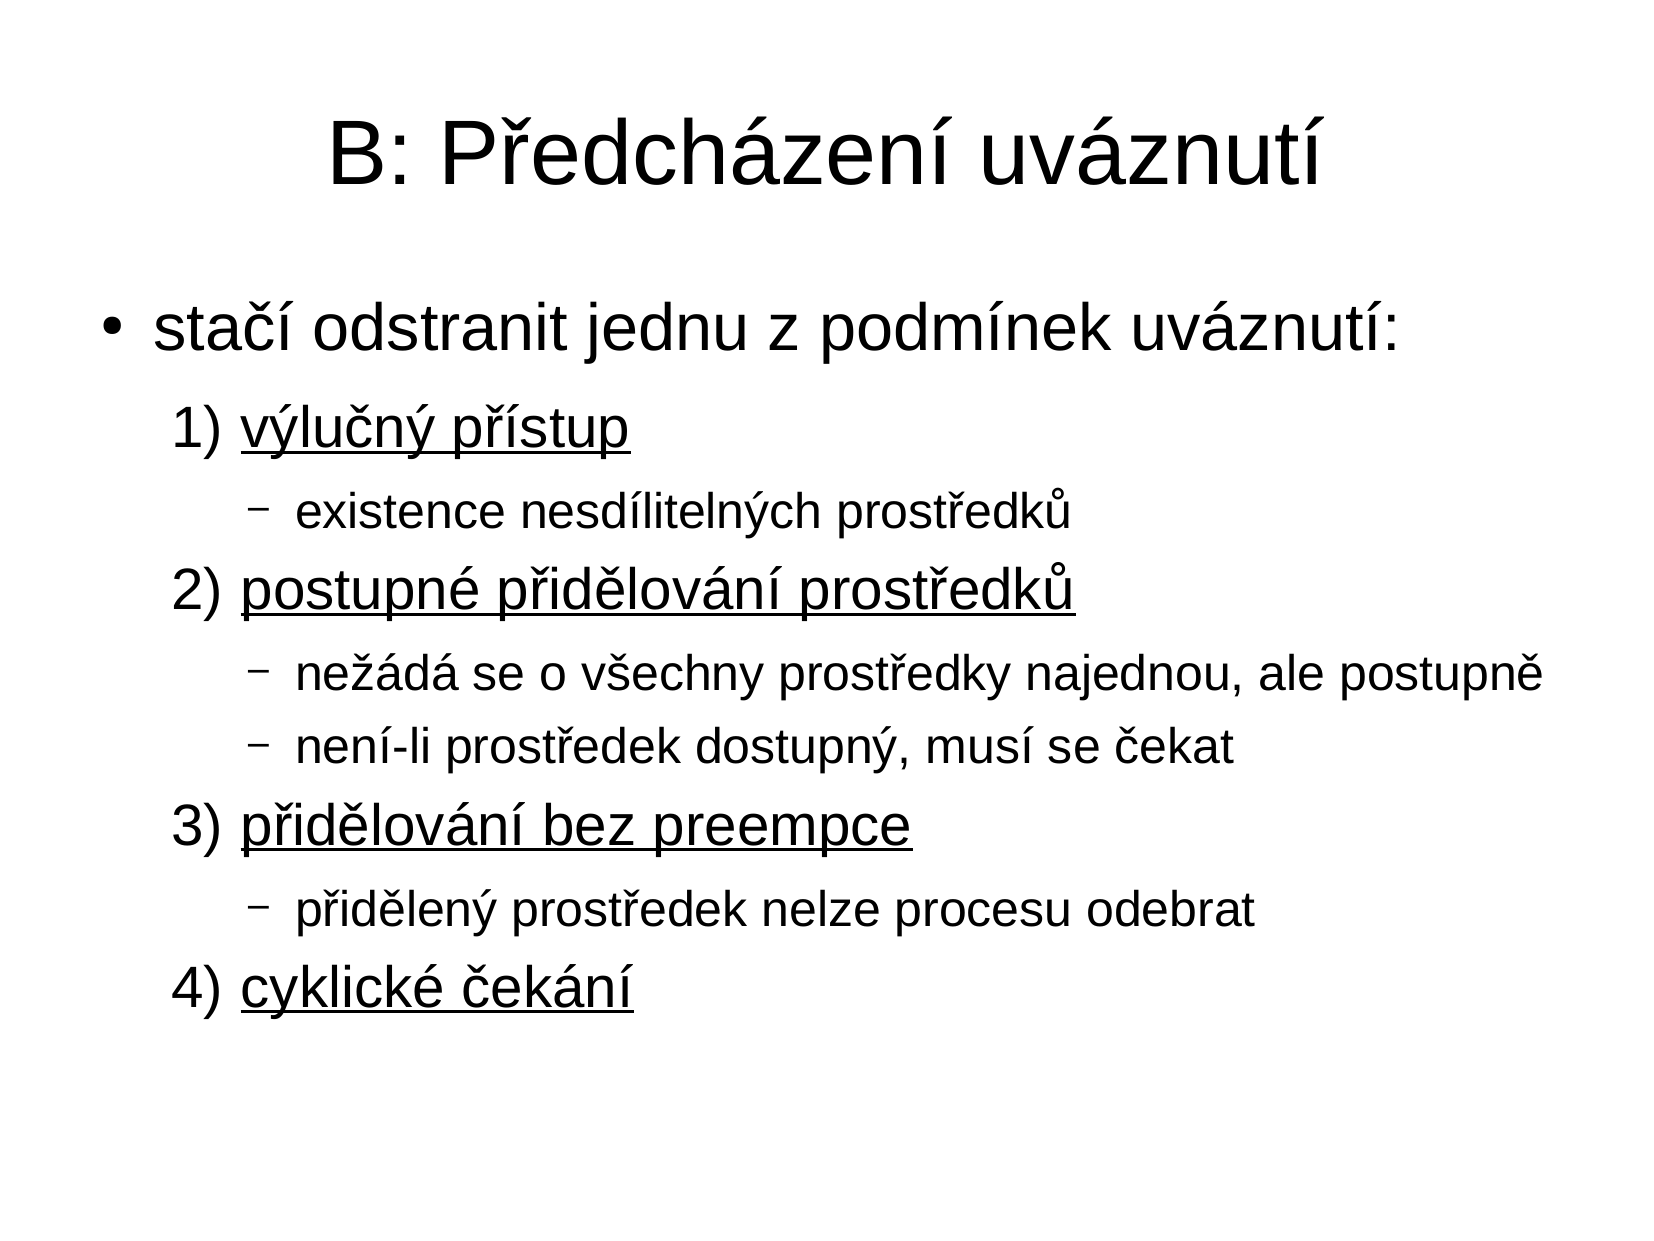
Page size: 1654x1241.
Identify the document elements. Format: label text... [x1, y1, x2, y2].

list stačí odstranit jednu z podmínek uváznutí: výlučný přístup existence nesdílitelných prostředků postupné přidělování prostředků nežádá se o všechny prostředky najednou, ale postupně není-li prostředek dostupný, musí se čekat přidělování bez preempce přidělený prostředek nelze procesu odebrat cyklické čekání [82, 290, 1571, 1094]
title B: Předcházení uváznutí [82, 56, 1571, 250]
